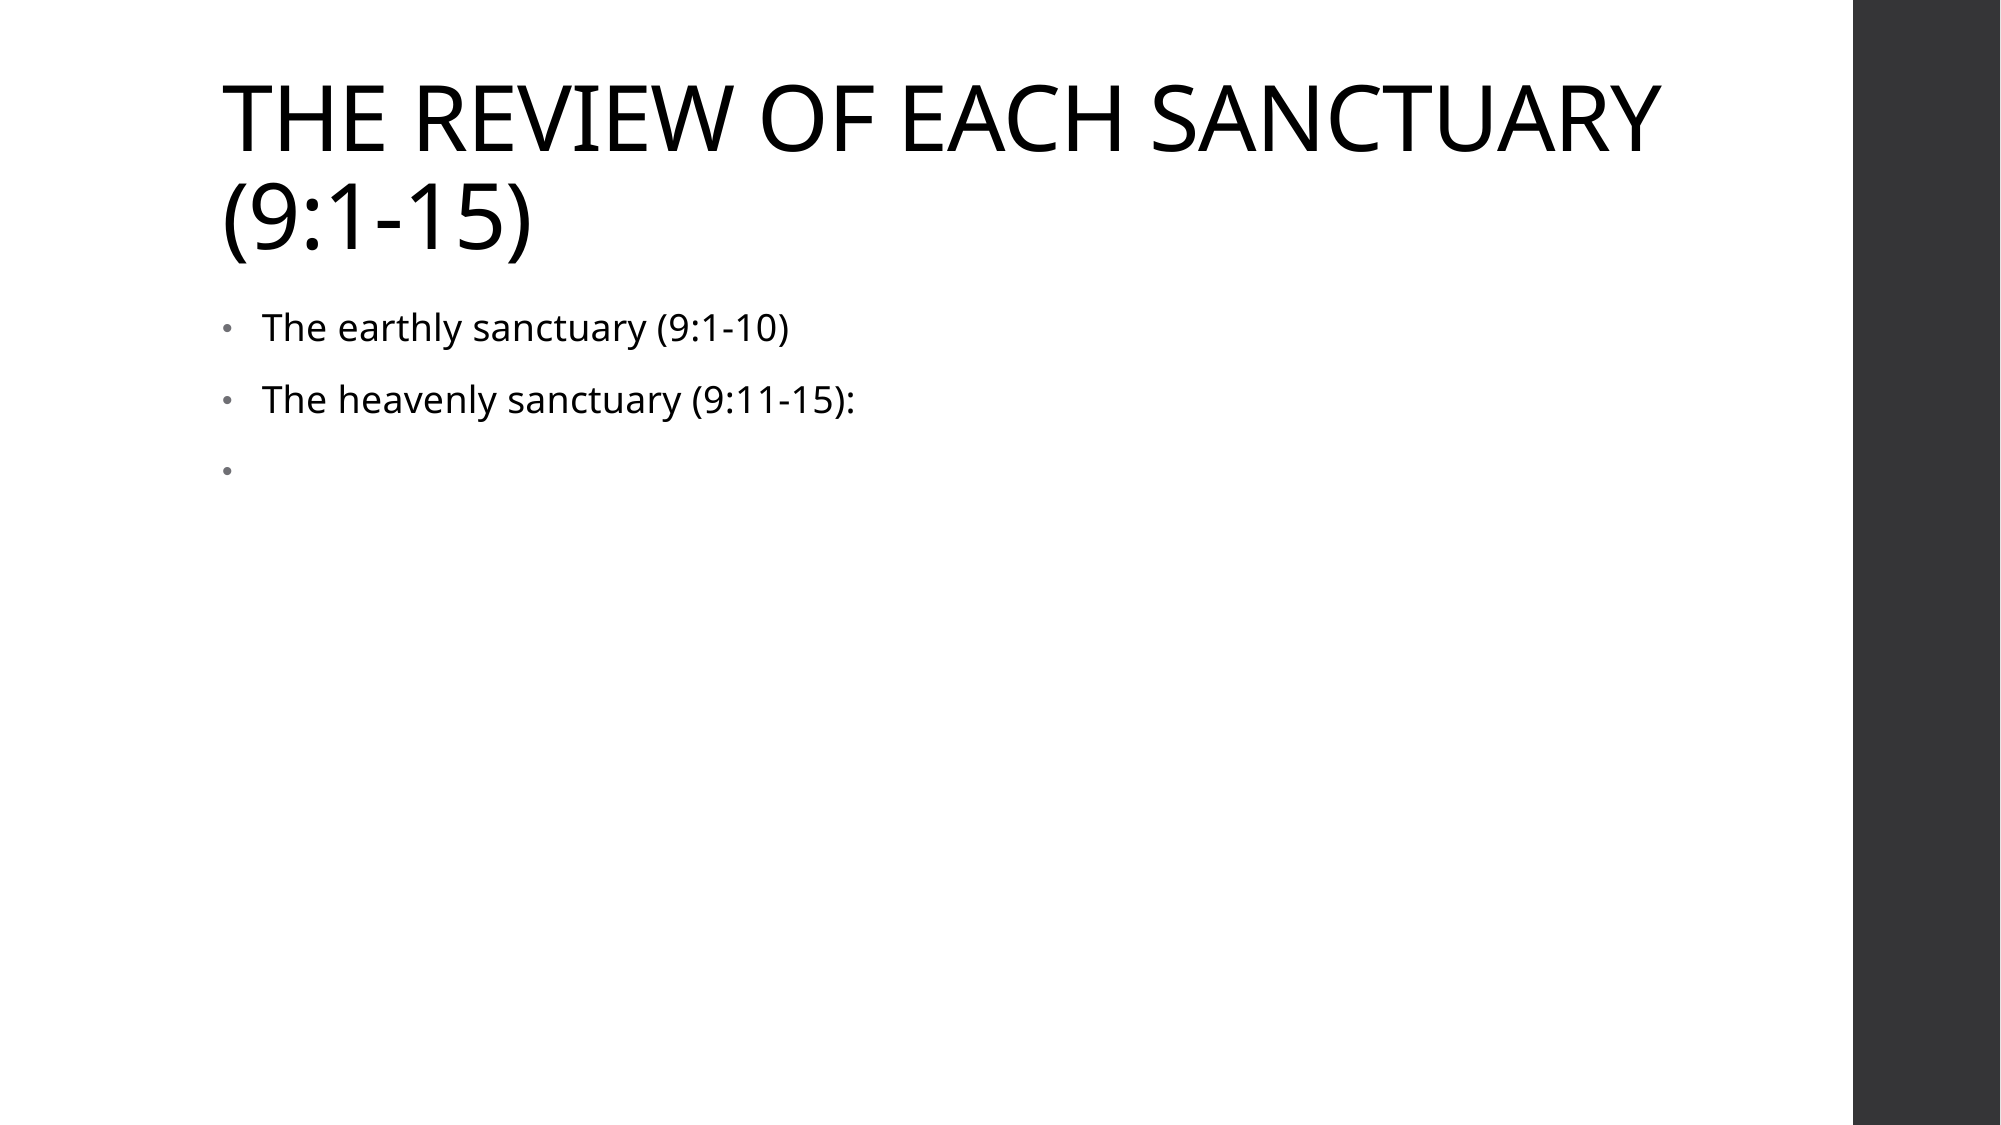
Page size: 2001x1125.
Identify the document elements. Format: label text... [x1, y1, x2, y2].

title THE REVIEW OF EACH SANCTUARY (9:1-15) [206, 60, 1797, 278]
list The earthly sanctuary (9:1-10) The heavenly sanctuary (9:11-15): [206, 299, 1617, 1014]
